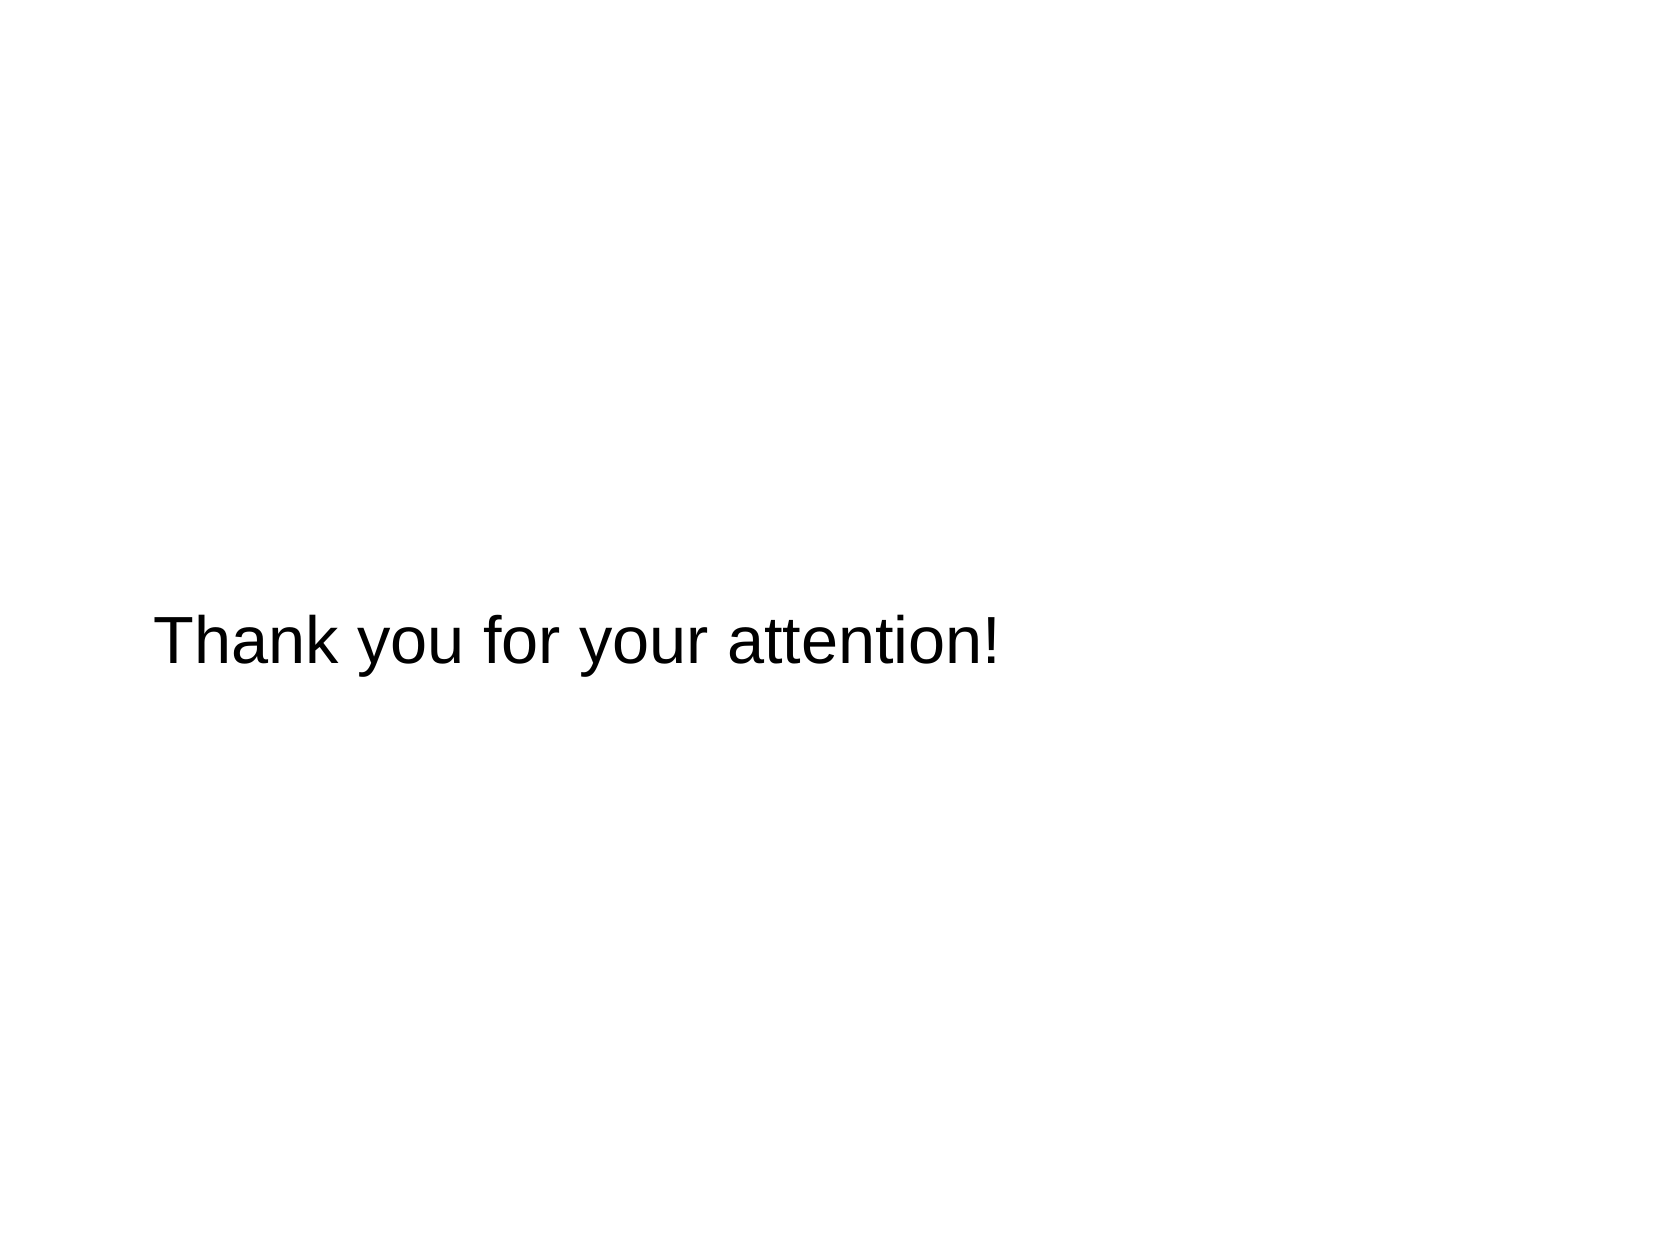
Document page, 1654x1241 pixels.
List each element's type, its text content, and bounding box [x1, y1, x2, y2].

list Thank you for your attention! [82, 290, 1571, 1010]
